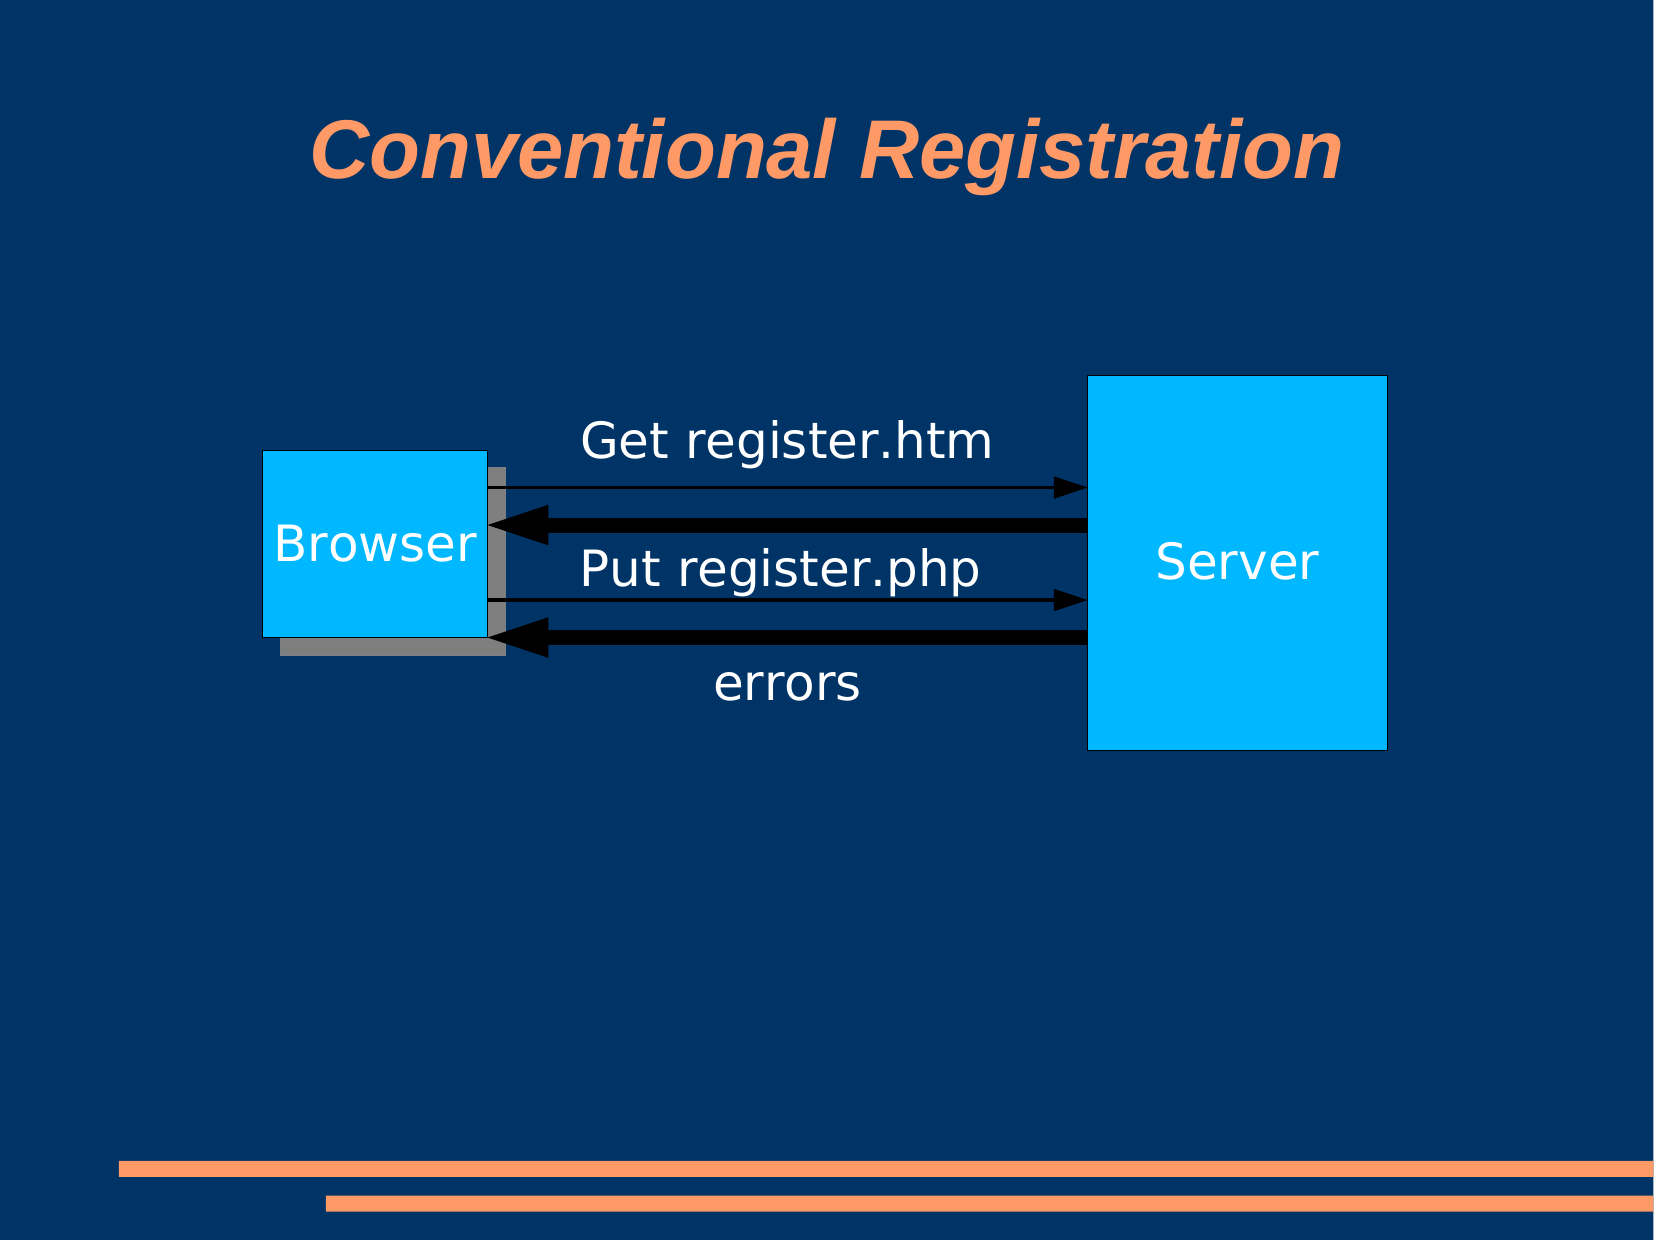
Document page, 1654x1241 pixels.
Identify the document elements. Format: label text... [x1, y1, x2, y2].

text_box Get register.htm [525, 412, 1051, 471]
text_box errors [525, 654, 1051, 713]
title Conventional Registration [121, 46, 1534, 254]
text_box Browser [262, 450, 488, 638]
text_box Server [1087, 375, 1388, 751]
text_box Put register.php [518, 539, 1044, 599]
